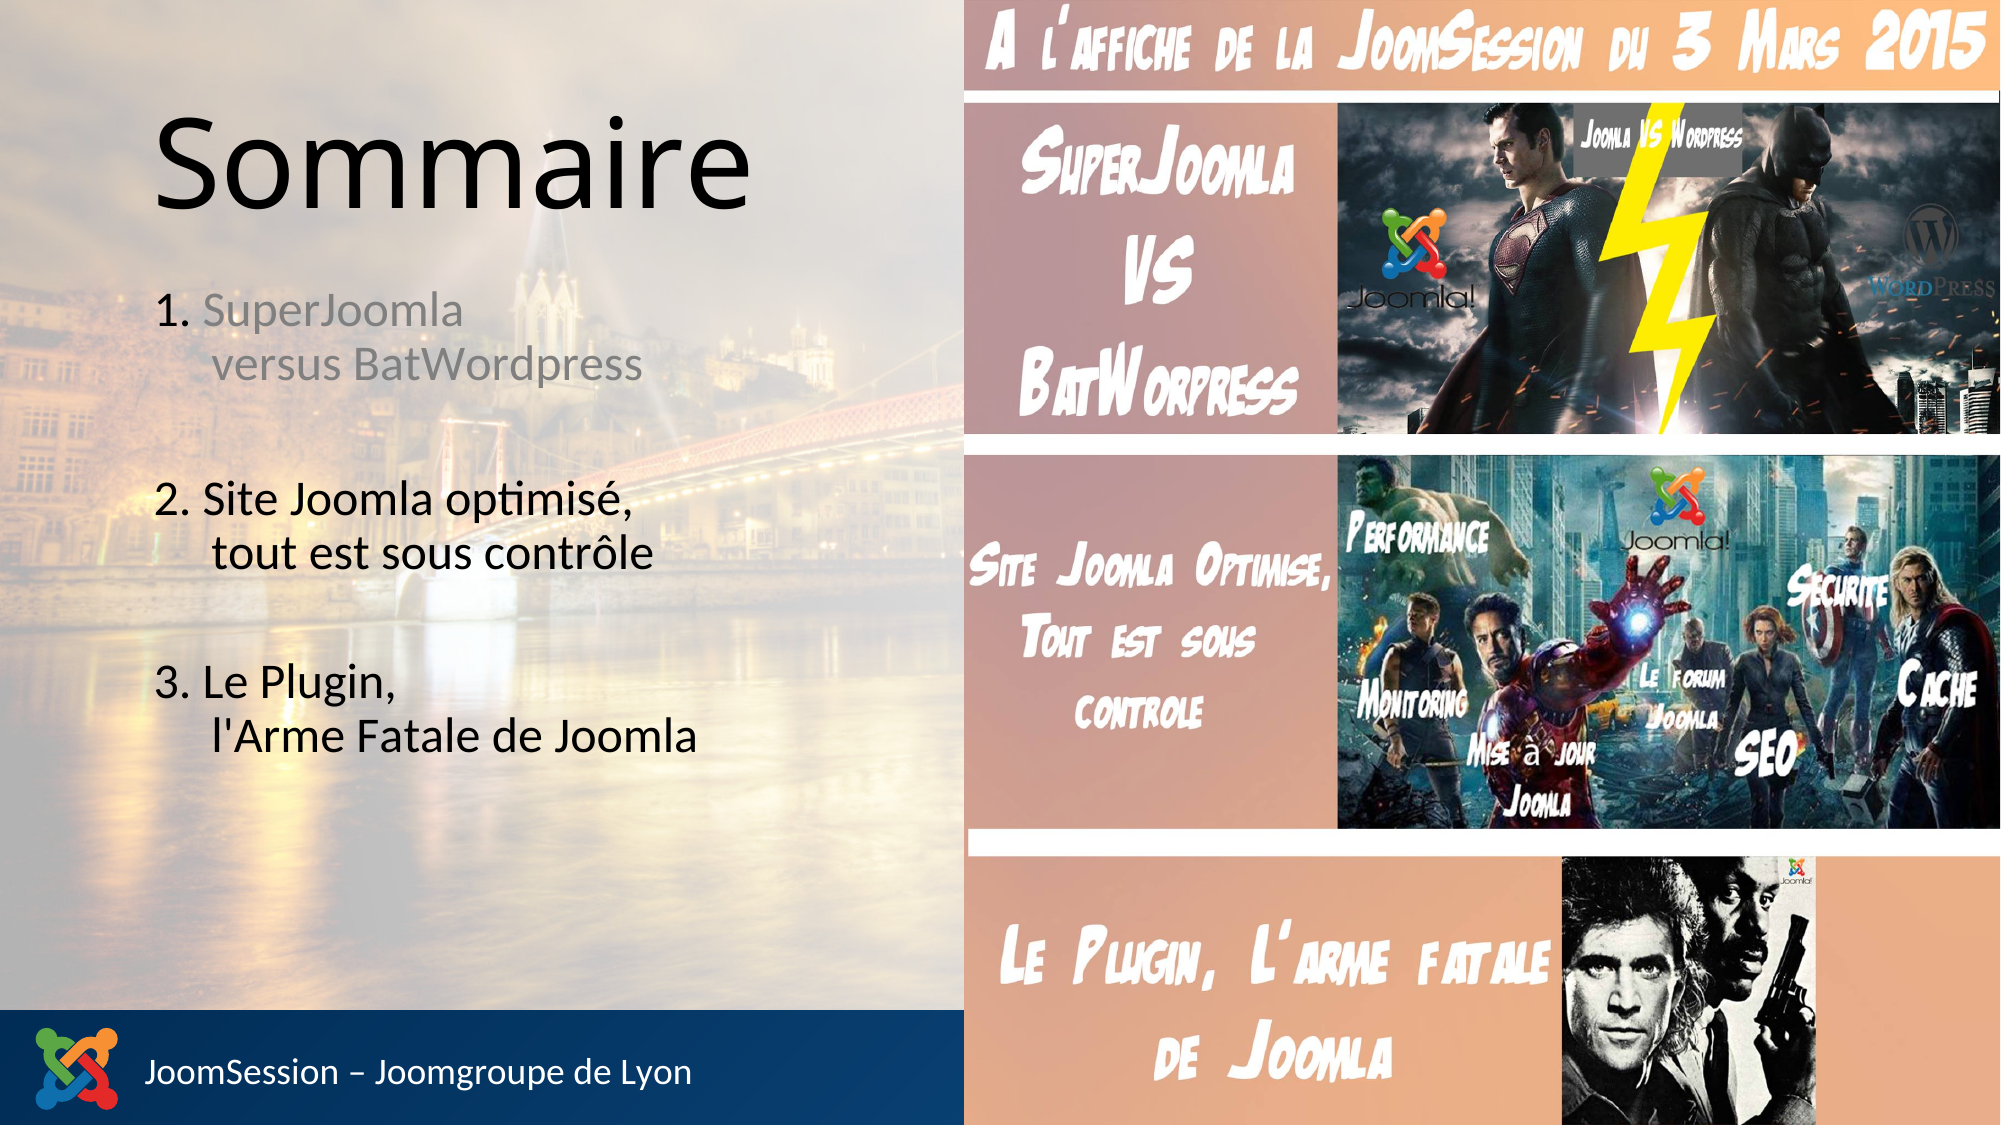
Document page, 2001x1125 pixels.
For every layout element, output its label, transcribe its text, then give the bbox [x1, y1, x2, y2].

subtitle SuperJoomla versus BatWordpress Site Joomla optimisé, tout est sous contrôle Le Plugin, l'Arme Fatale de Joomla [153, 283, 957, 951]
title Sommaire [137, 59, 964, 278]
picture [0, 0, 2001, 1125]
